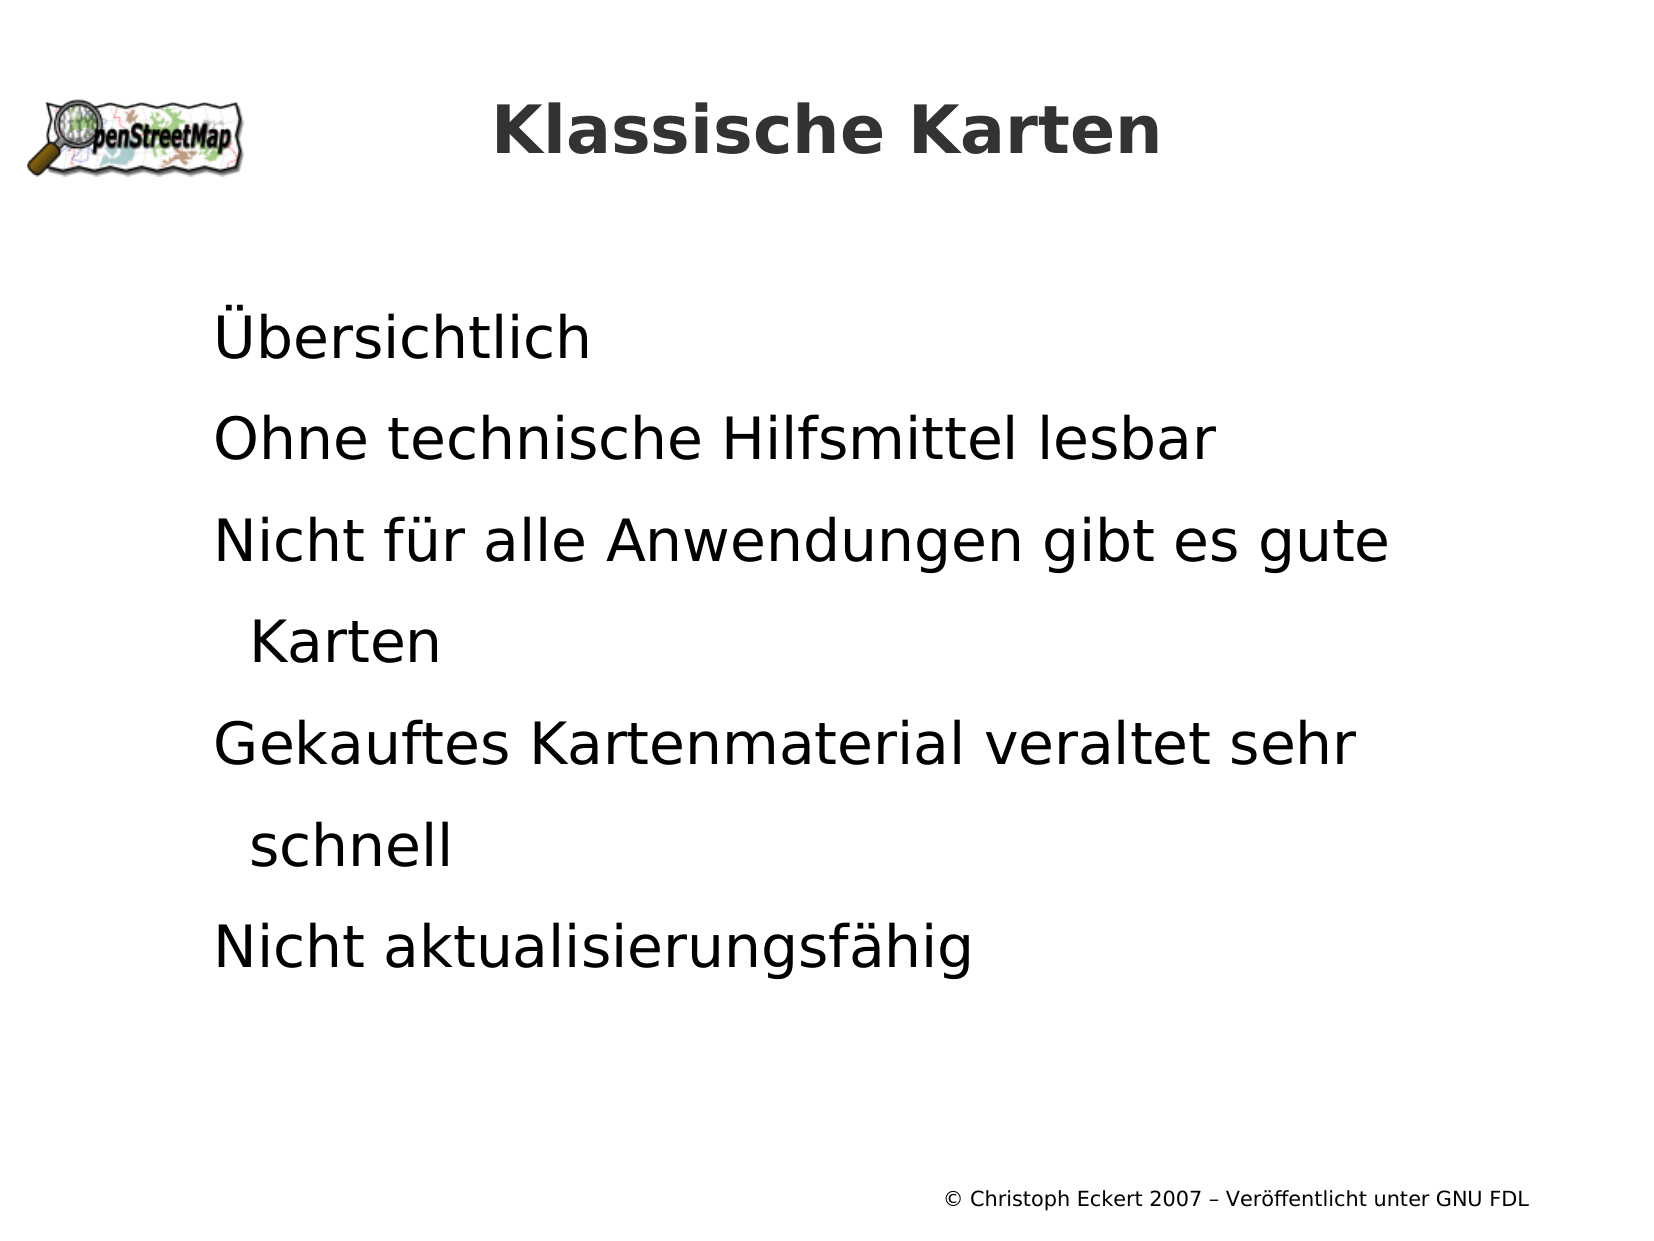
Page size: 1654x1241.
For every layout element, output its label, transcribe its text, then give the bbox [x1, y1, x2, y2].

subtitle Übersichtlich Ohne technische Hilfsmittel lesbar Nicht für alle Anwendungen gibt es gute Karten Gekauftes Kartenmaterial veraltet sehr schnell Nicht aktualisierungsfähig [178, 287, 1570, 965]
title Klassische Karten [121, 91, 1534, 299]
picture [26, 98, 121, 177]
